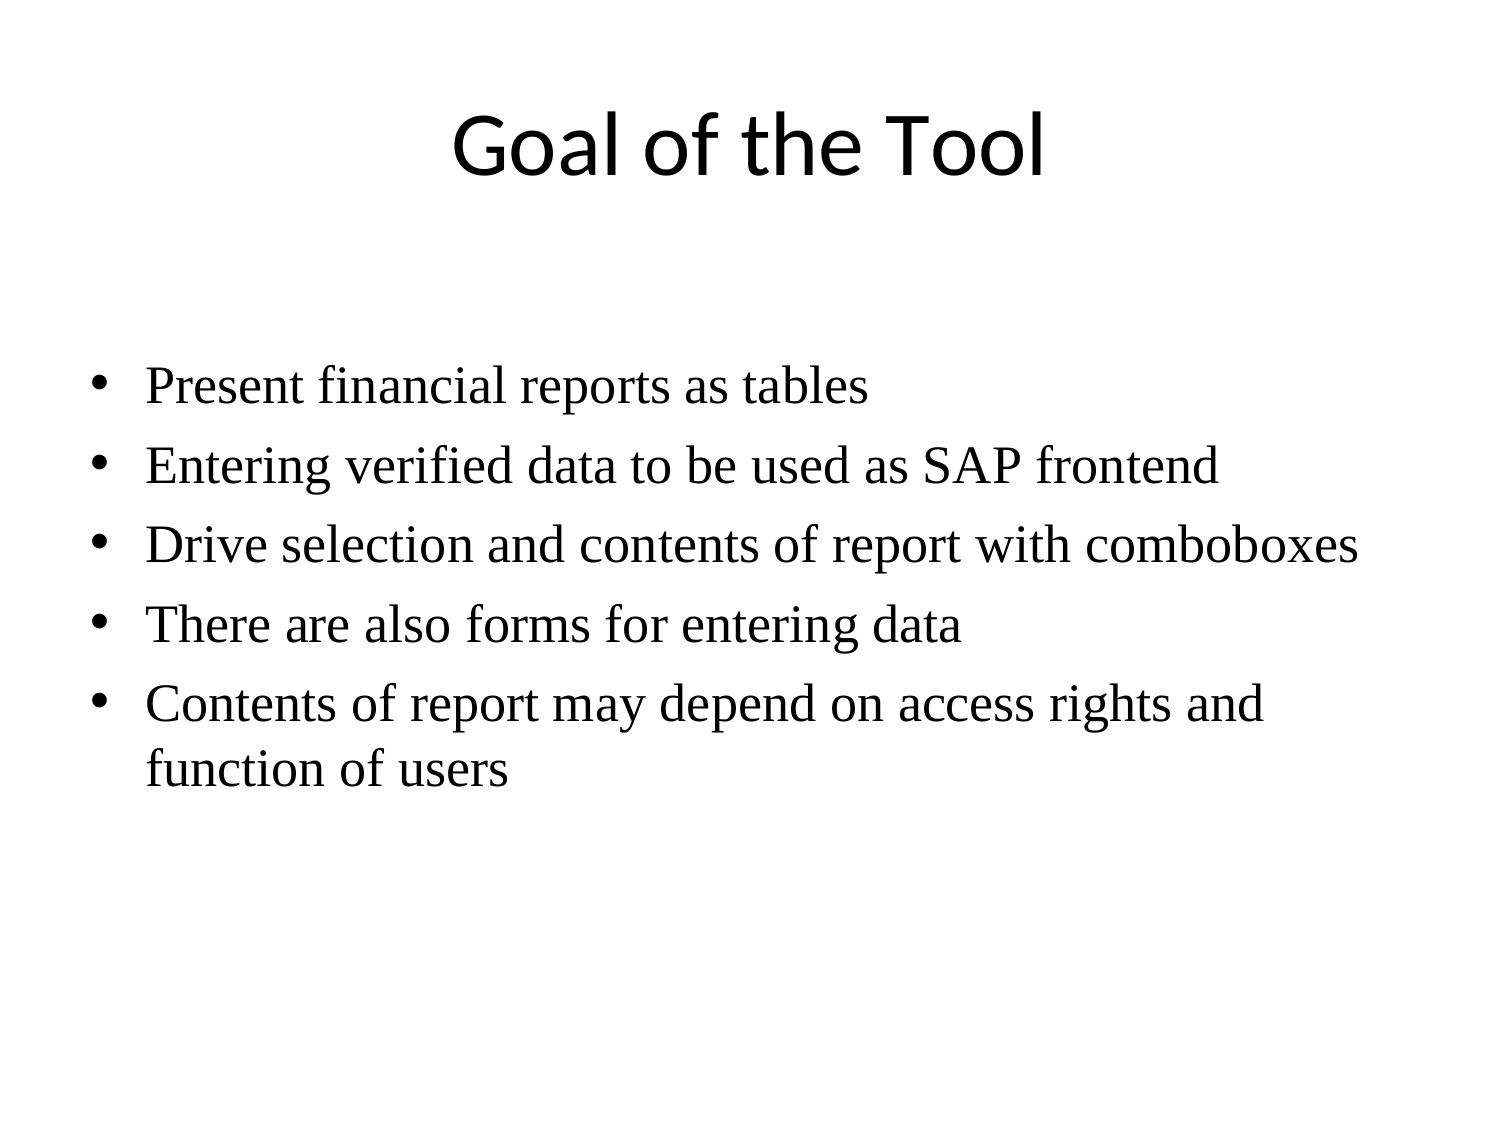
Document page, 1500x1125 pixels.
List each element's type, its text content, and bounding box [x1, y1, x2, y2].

text_box Goal of the Tool [75, 45, 1426, 233]
text_box Present financial reports as tables Entering verified data to be used as SAP frontend Drive selection and contents of report with comboboxes There are also forms for entering data Contents of report may depend on access rights and function of users [75, 262, 1426, 1005]
